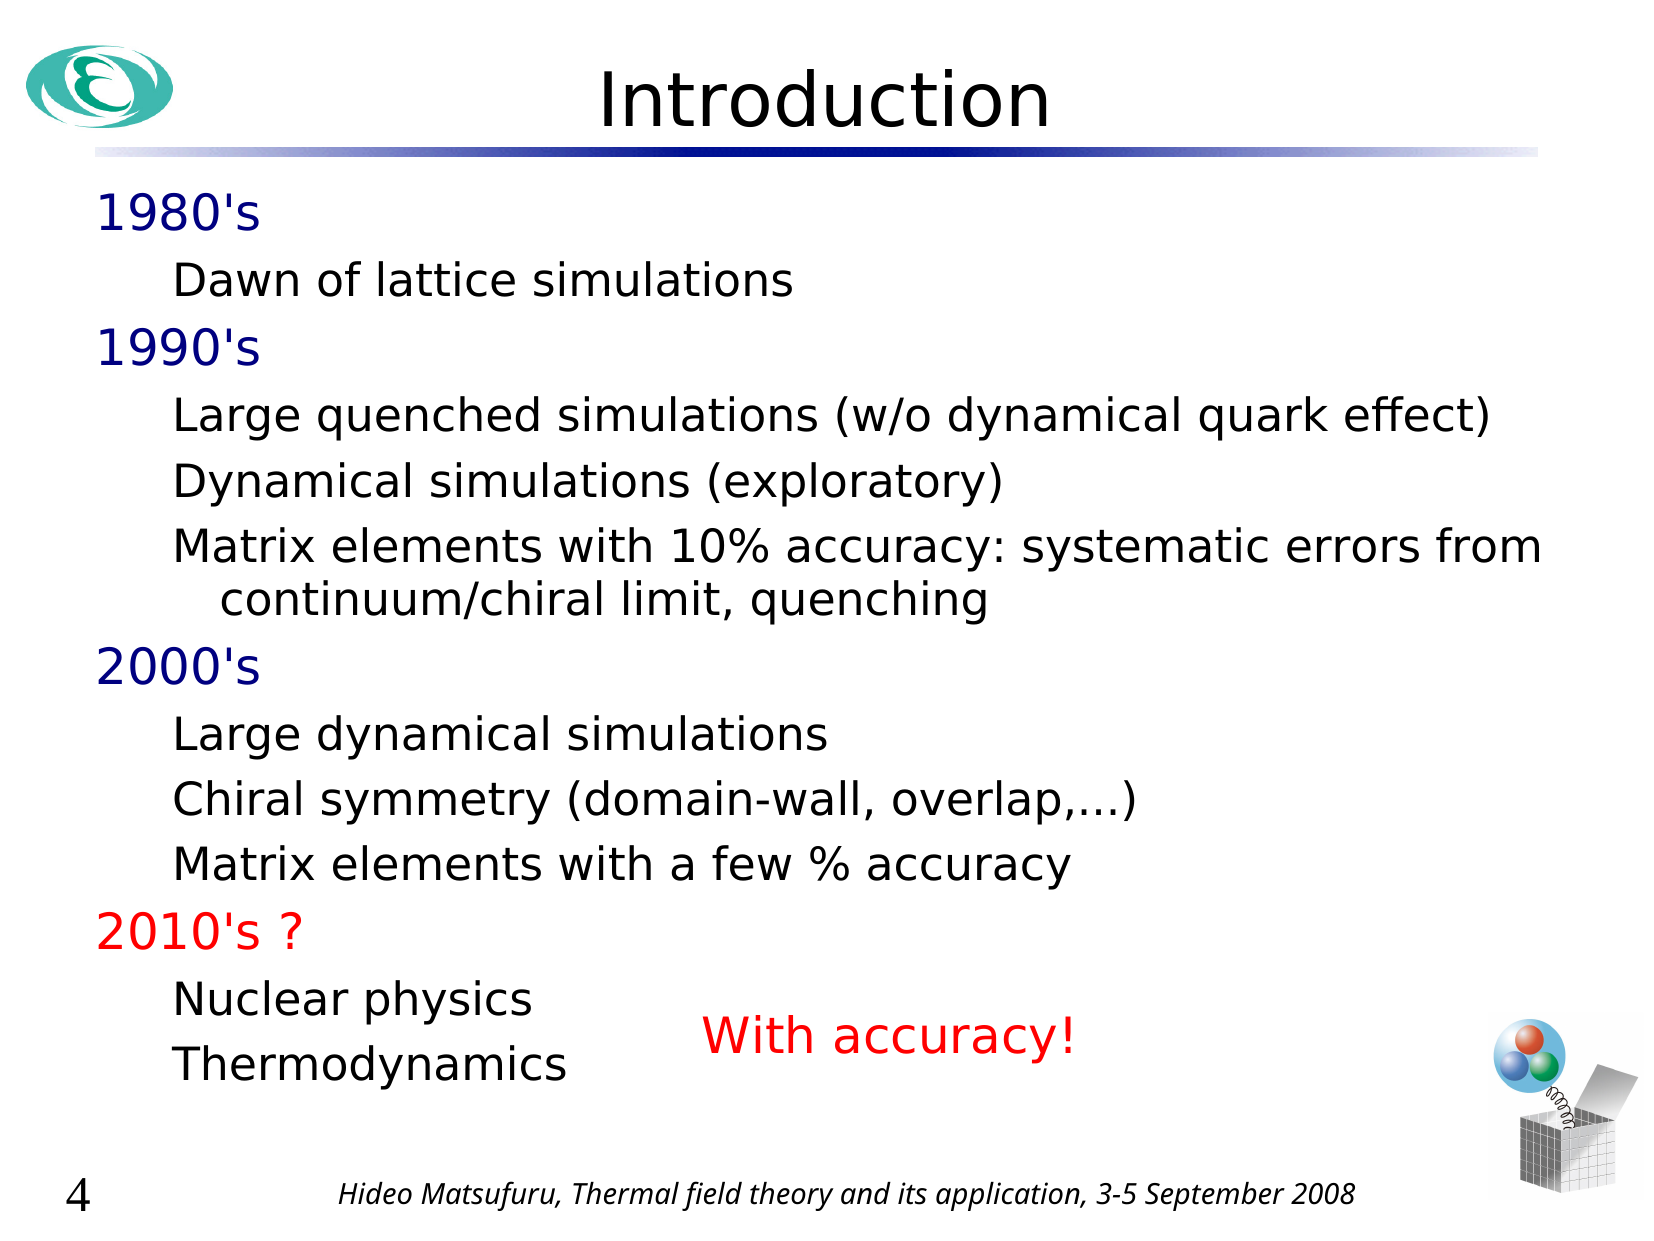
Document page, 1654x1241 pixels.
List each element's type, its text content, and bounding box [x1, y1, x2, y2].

list 1980's Dawn of lattice simulations 1990's Large quenched simulations (w/o dynamical quark effect) Dynamical simulations (exploratory) Matrix elements with 10% accuracy: systematic errors from continuum/chiral limit, quenching 2000's Large dynamical simulations Chiral symmetry (domain-wall, overlap,...) Matrix elements with a few % accuracy 2010's ? Nuclear physics Thermodynamics [77, 184, 1580, 1092]
title Introduction [201, 47, 1450, 154]
text_box With accuracy! [701, 1007, 1079, 1066]
picture [20, 37, 179, 136]
picture [95, 147, 1538, 157]
picture [1488, 1012, 1644, 1200]
